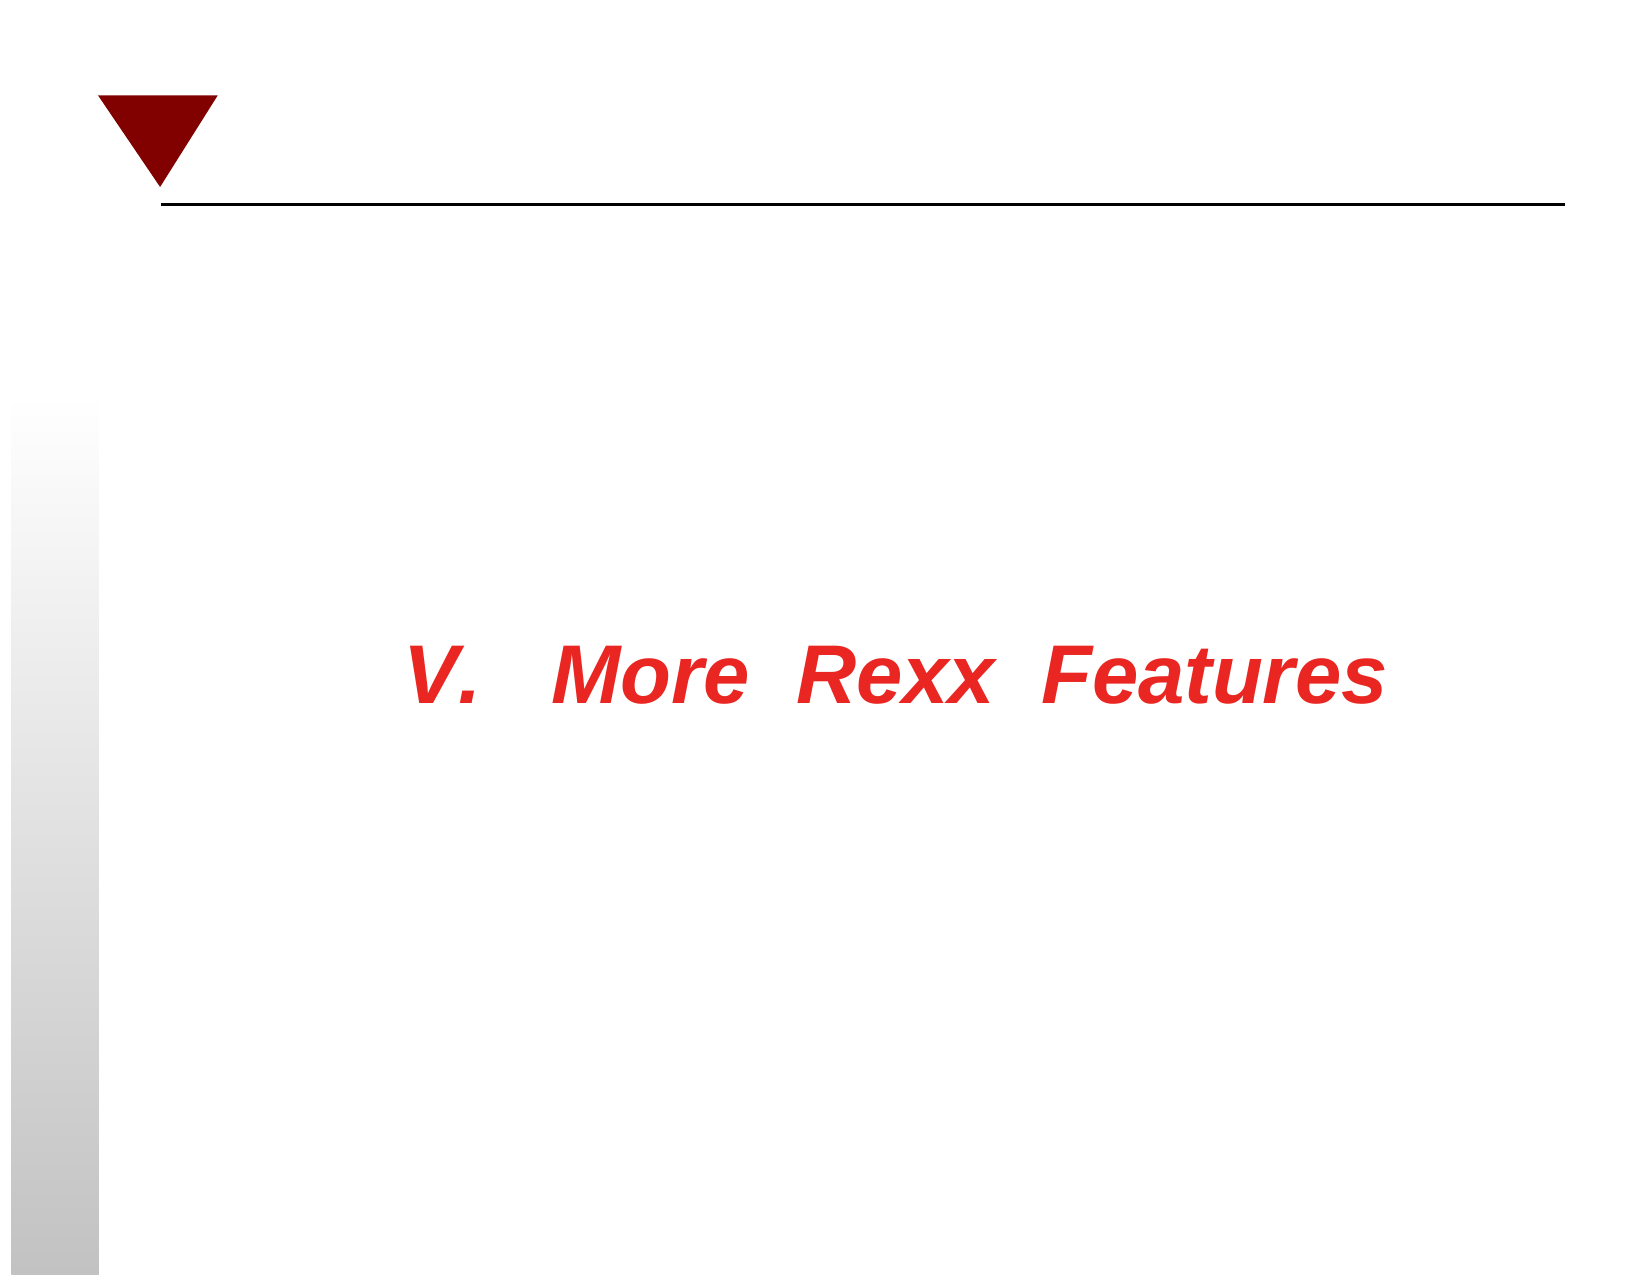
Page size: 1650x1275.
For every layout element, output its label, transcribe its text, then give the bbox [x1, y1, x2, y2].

text_box [11, 396, 99, 1275]
text_box [98, 95, 218, 187]
text_box V. More Rexx Features [388, 612, 1404, 728]
